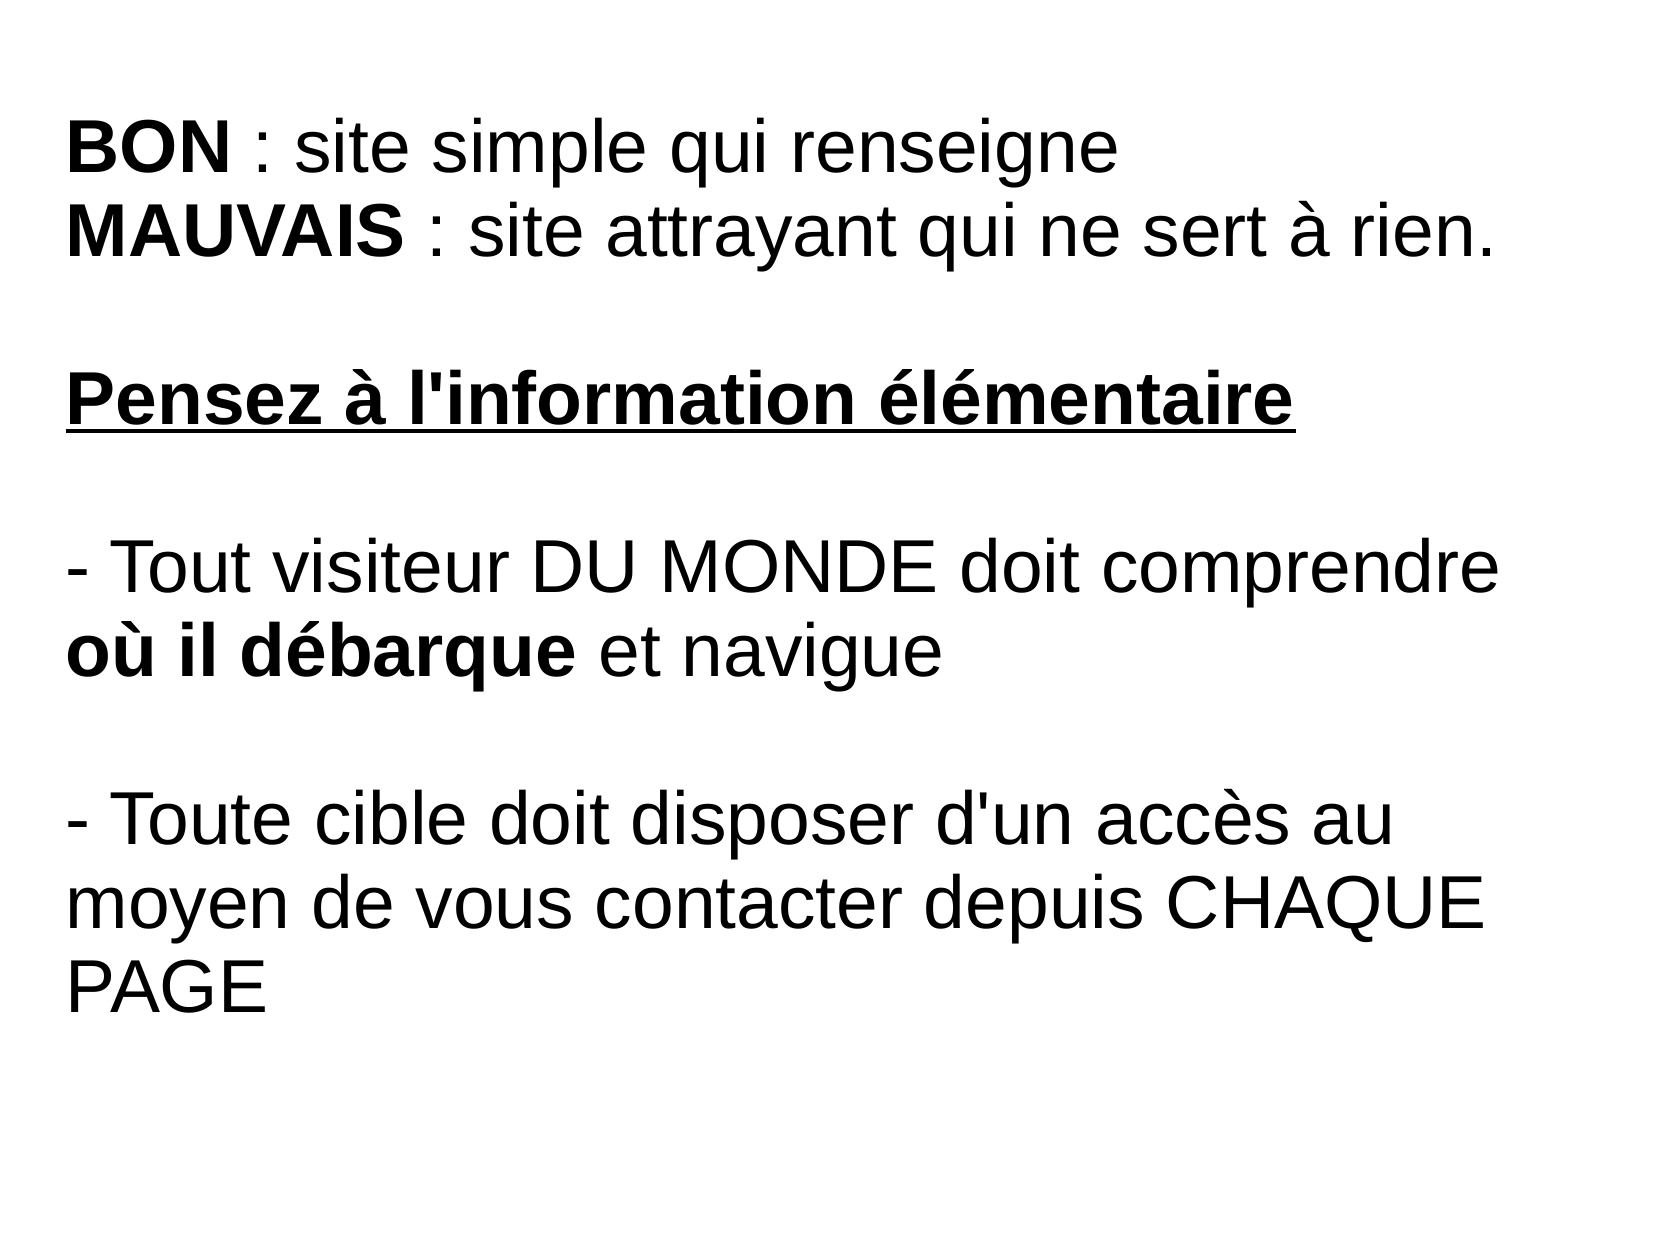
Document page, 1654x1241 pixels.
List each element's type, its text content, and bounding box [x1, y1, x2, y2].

text_box BON : site simple qui renseigne MAUVAIS : site attrayant qui ne sert à rien. Pensez à l'information élémentaire - Tout visiteur DU MONDE doit comprendre où il débarque et navigue - Toute cible doit disposer d'un accès au moyen de vous contacter depuis CHAQUE PAGE [50, 97, 1577, 1036]
